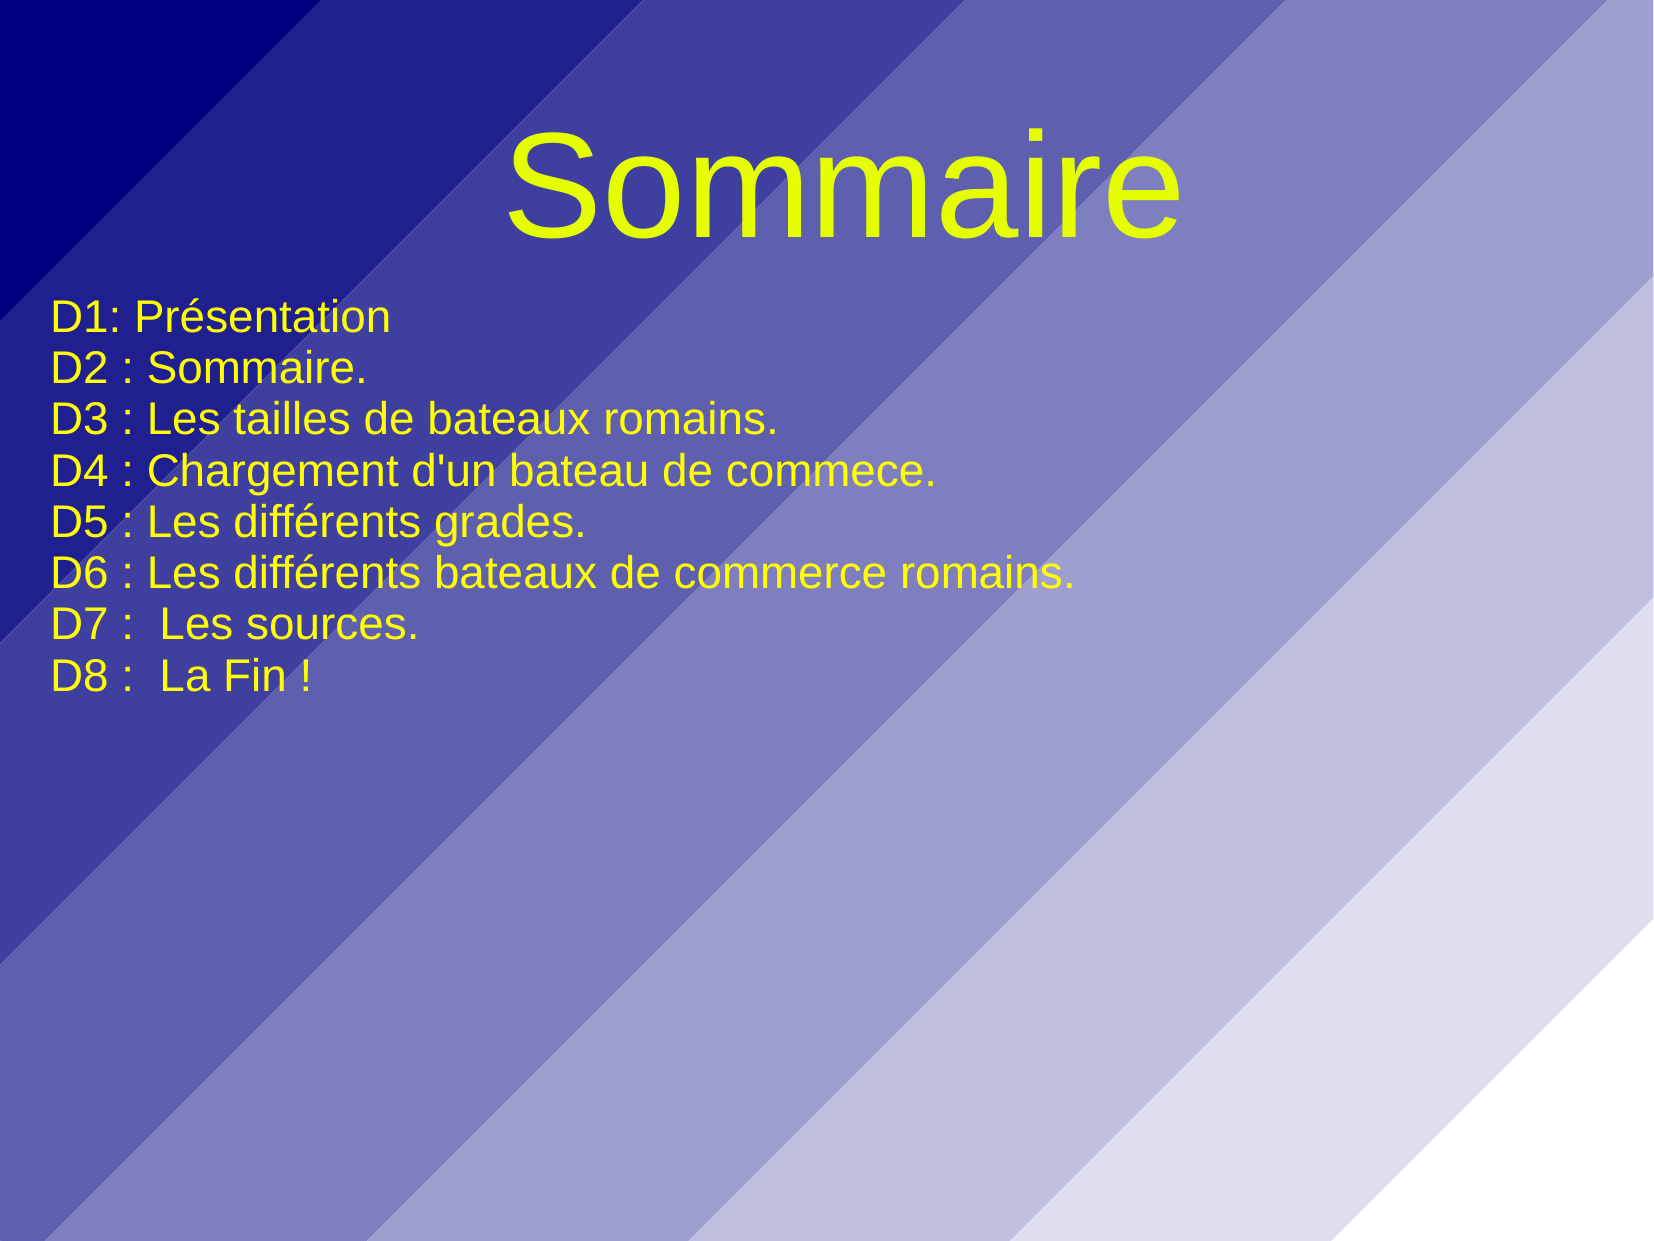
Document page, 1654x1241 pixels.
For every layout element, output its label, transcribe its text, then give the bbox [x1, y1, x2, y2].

text_box Sommaire [94, 94, 1595, 277]
text_box D1: Présentation D2 : Sommaire. D3 : Les tailles de bateaux romains. D4 : Chargement d'un bateau de commece. D5 : Les différents grades. D6 : Les différents bateaux de commerce romains. D7 : Les sources. D8 : La Fin ! [35, 283, 1548, 707]
